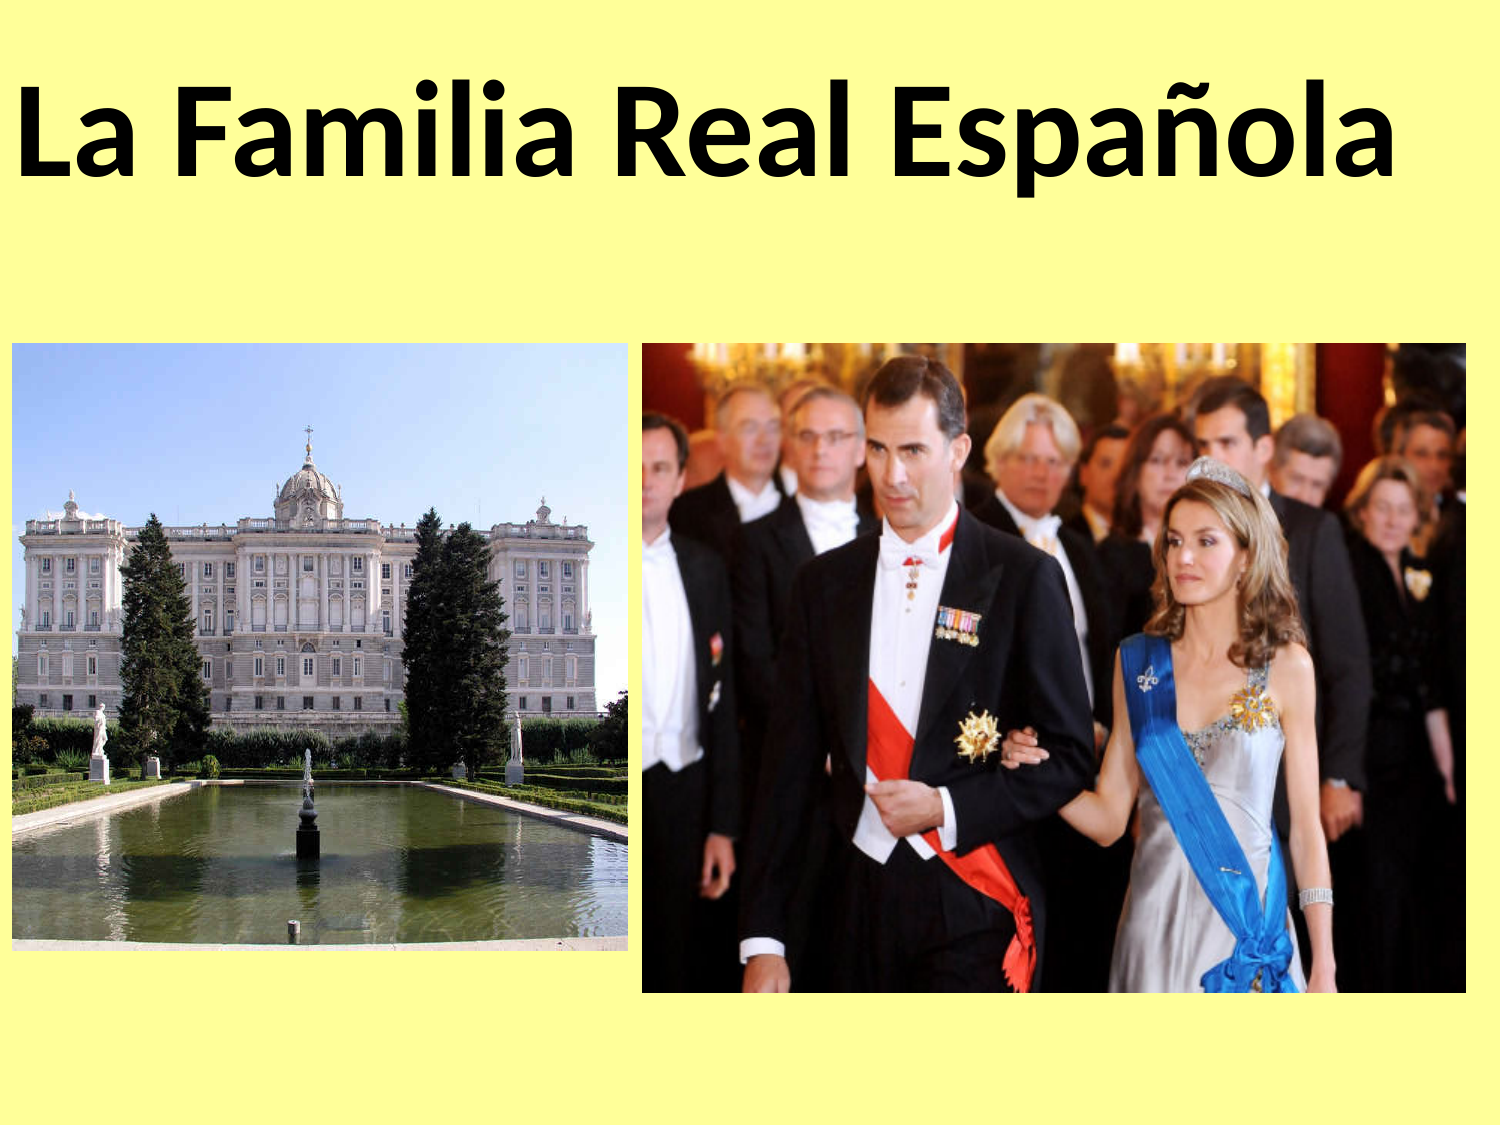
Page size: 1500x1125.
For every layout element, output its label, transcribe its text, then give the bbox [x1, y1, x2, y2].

text_box La Familia Real Española [0, 30, 1436, 212]
picture [12, 343, 628, 951]
picture [642, 343, 1466, 993]
